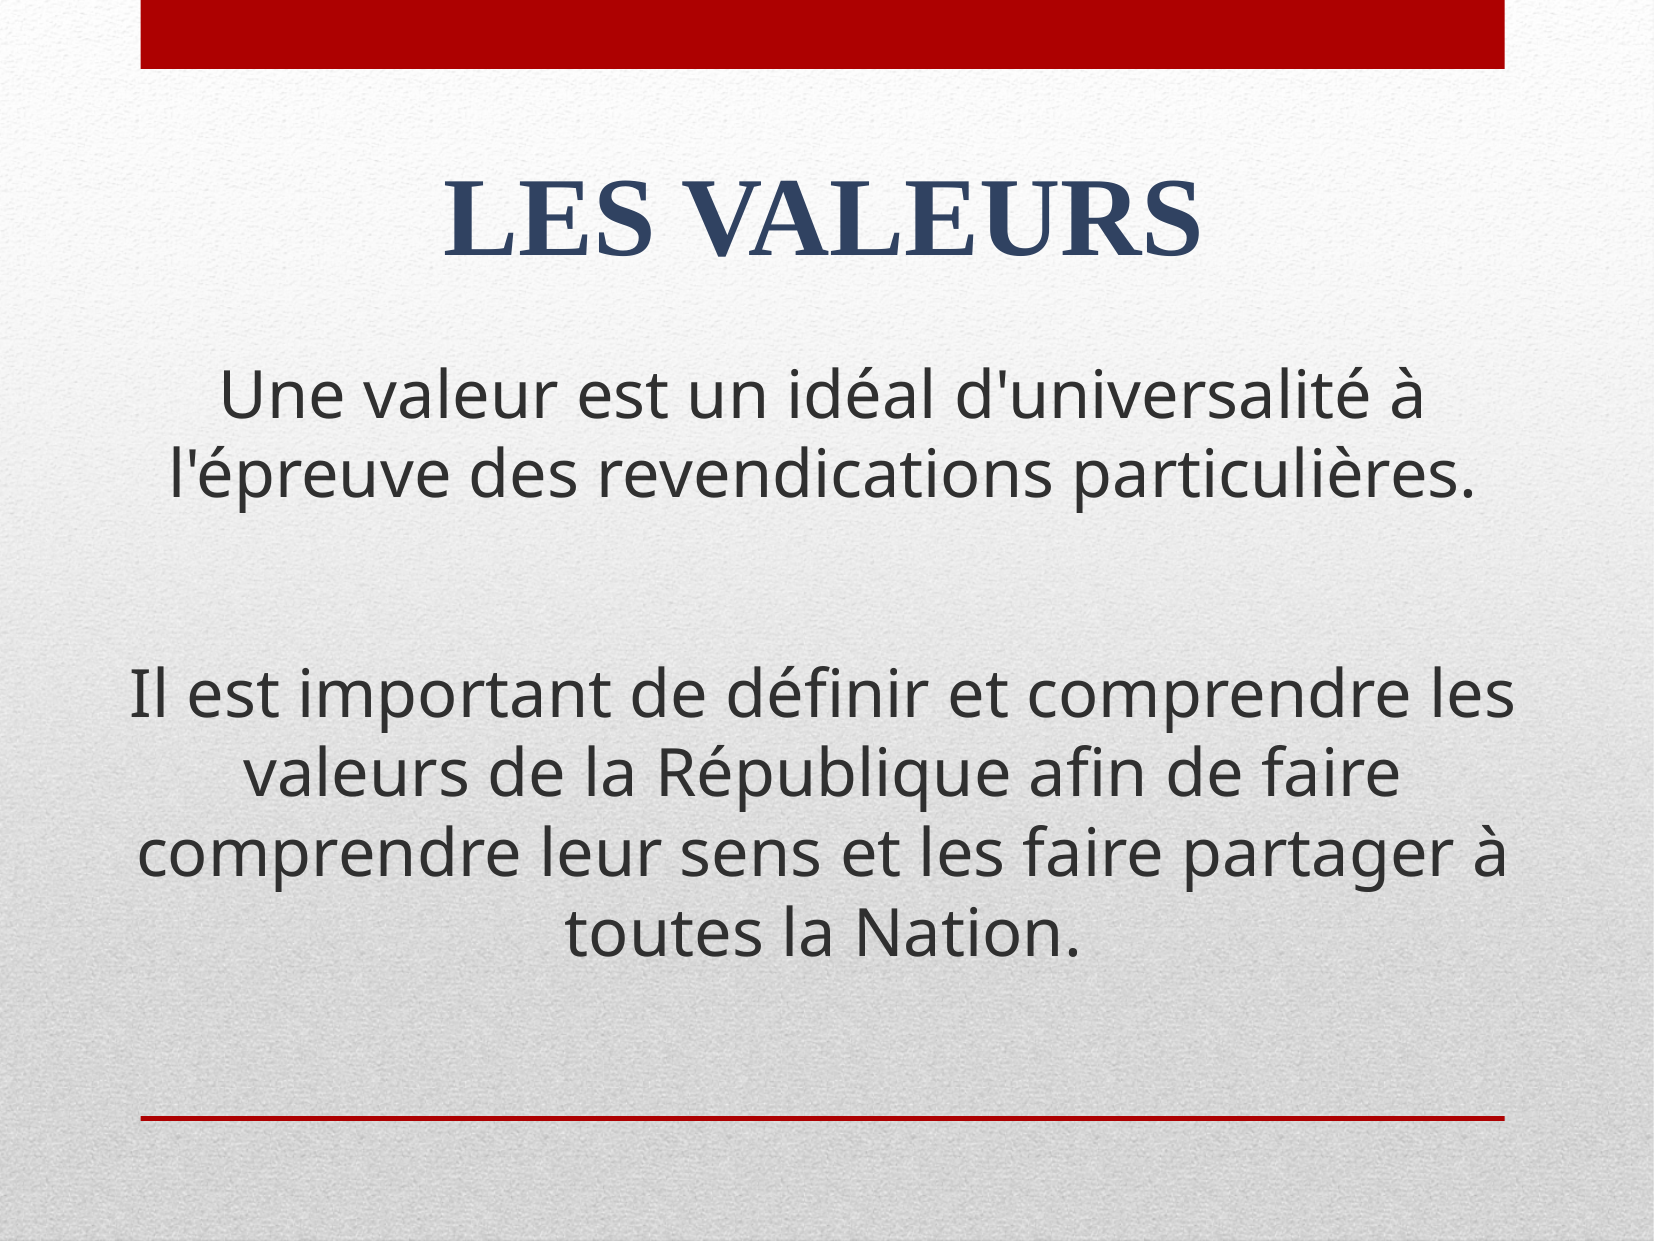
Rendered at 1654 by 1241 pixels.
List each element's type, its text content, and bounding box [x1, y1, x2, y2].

list Une valeur est un idéal d'universalité à l'épreuve des revendications particulières. Il est important de définir et comprendre les valeurs de la République afin de faire comprendre leur sens et les faire partager à toutes la Nation. [70, 301, 1560, 1021]
text_box Les valeurs [428, 135, 1220, 286]
picture [0, 0, 1654, 1241]
